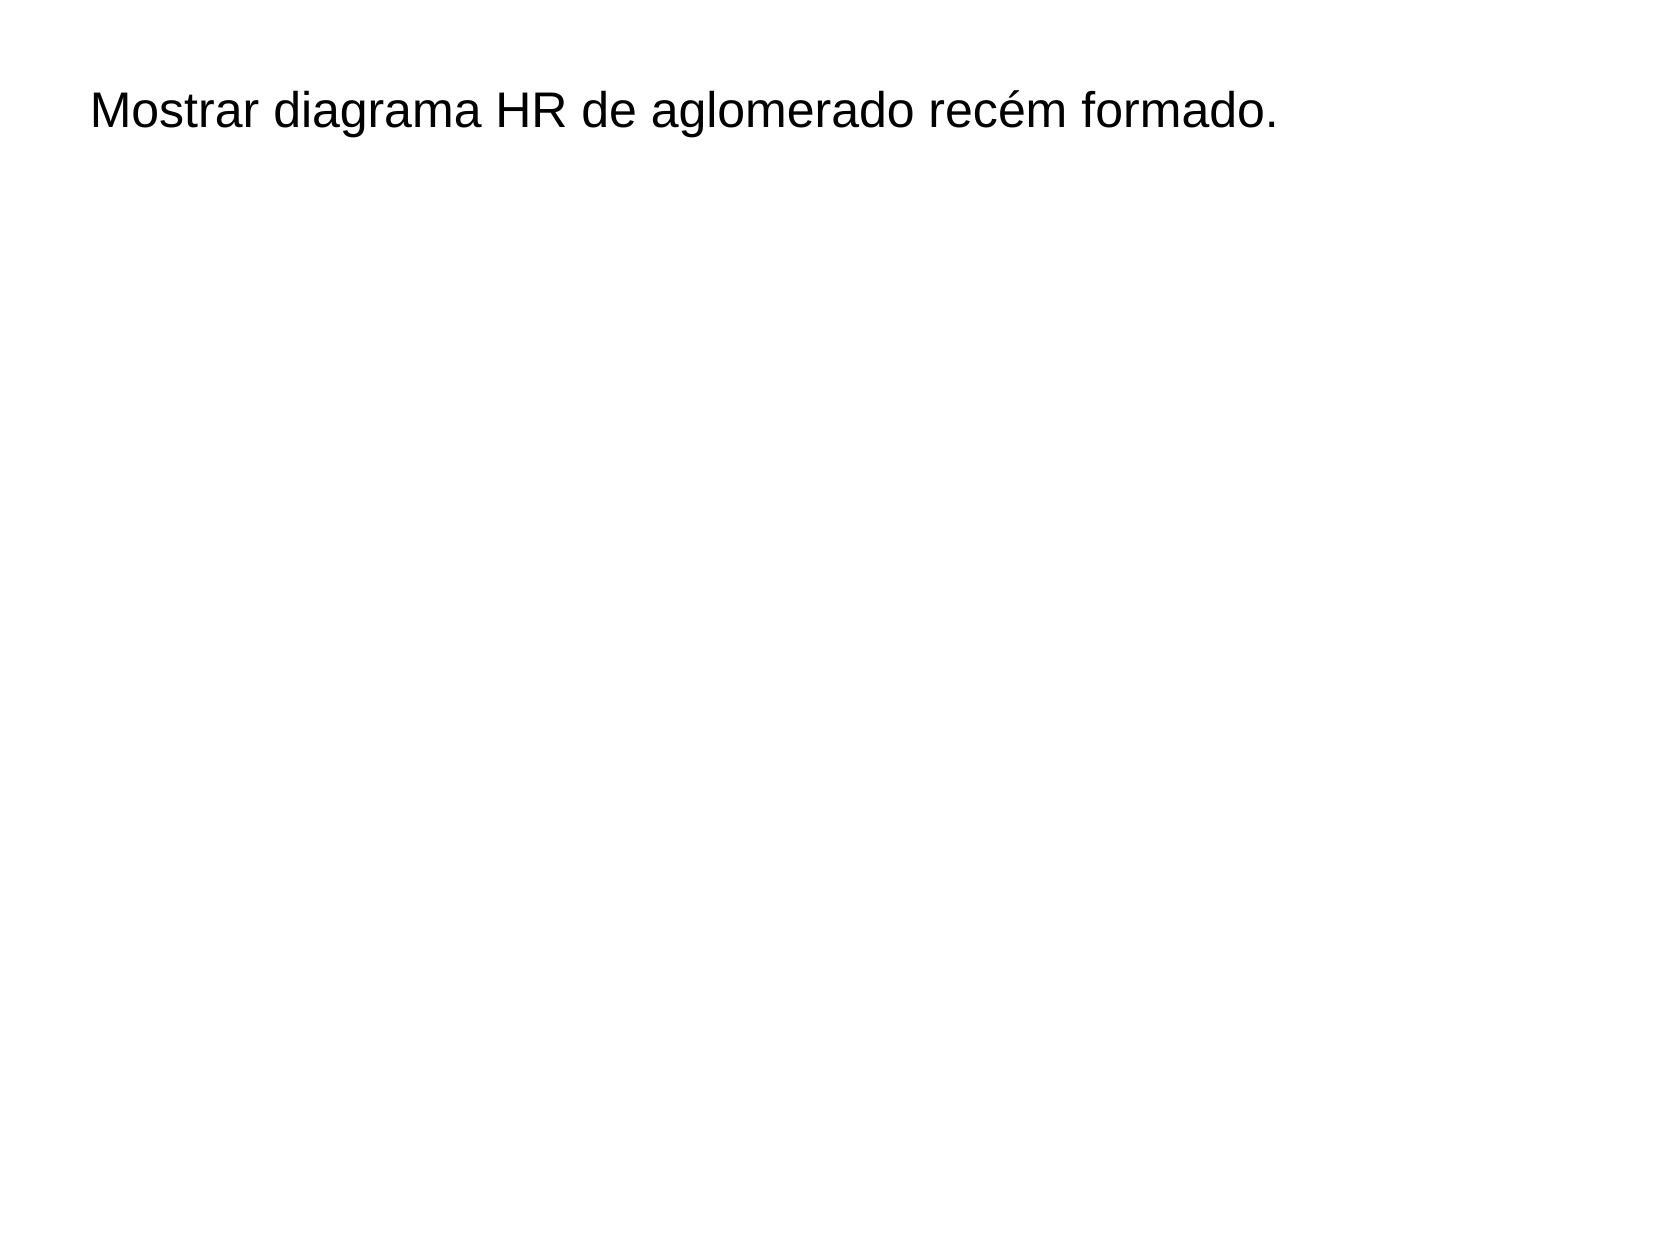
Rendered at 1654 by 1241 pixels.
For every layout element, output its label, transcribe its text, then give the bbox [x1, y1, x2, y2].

text_box Mostrar diagrama HR de aglomerado recém formado. [75, 75, 1576, 146]
